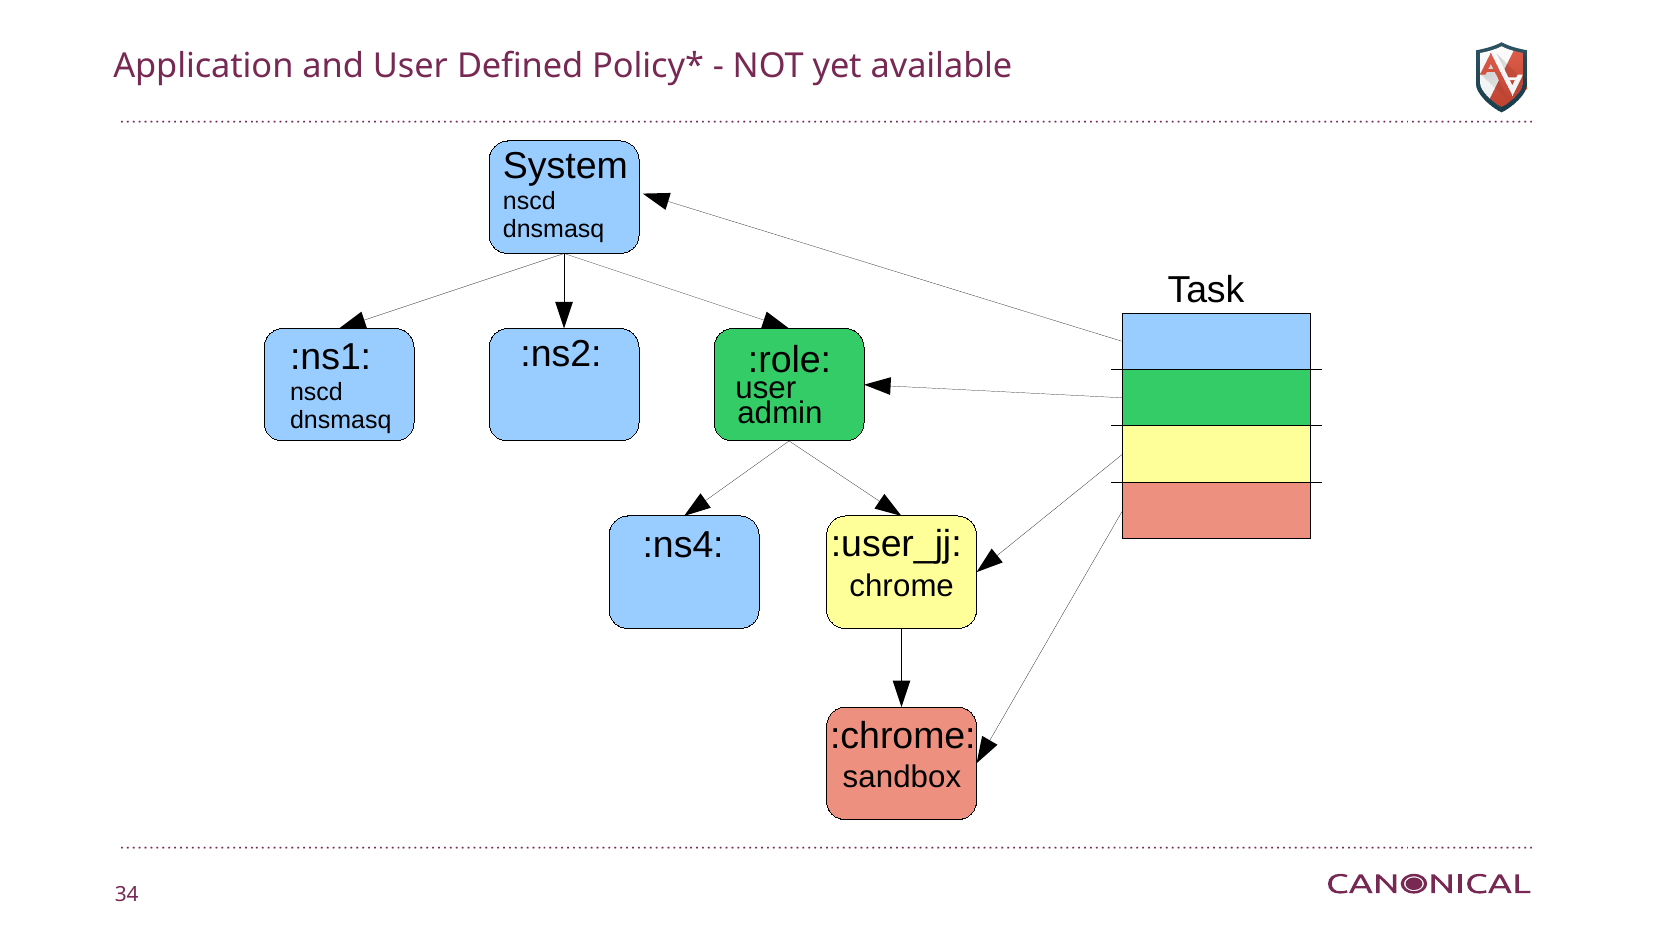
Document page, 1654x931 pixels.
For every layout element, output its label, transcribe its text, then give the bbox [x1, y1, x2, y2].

text_box Task [1152, 260, 1260, 318]
text_box [826, 573, 977, 629]
text_box [1122, 313, 1311, 425]
text_box user [720, 362, 812, 413]
text_box admin [722, 387, 838, 438]
text_box chrome [834, 560, 970, 611]
text_box [264, 330, 275, 440]
text_box [609, 515, 760, 629]
text_box [826, 764, 977, 820]
text_box :ns2: [505, 324, 617, 382]
text_box [489, 328, 640, 441]
text_box :ns4: [627, 515, 739, 573]
title Application and User Defined Policy* - NOT yet available [113, 48, 1382, 81]
text_box [497, 250, 631, 254]
text_box System nscd dnsmasq [488, 137, 643, 250]
text_box :role: [733, 331, 847, 389]
text_box [1122, 426, 1311, 539]
text_box :user_jj: [816, 515, 977, 573]
text_box :ns1: nscd dnsmasq [275, 328, 407, 441]
text_box :chrome: [977, 752, 991, 764]
text_box :chrome: [815, 707, 991, 764]
text_box sandbox [827, 752, 977, 802]
picture [111, 33, 1546, 124]
text_box [714, 328, 865, 441]
picture [111, 845, 1533, 851]
text_box [407, 332, 415, 437]
